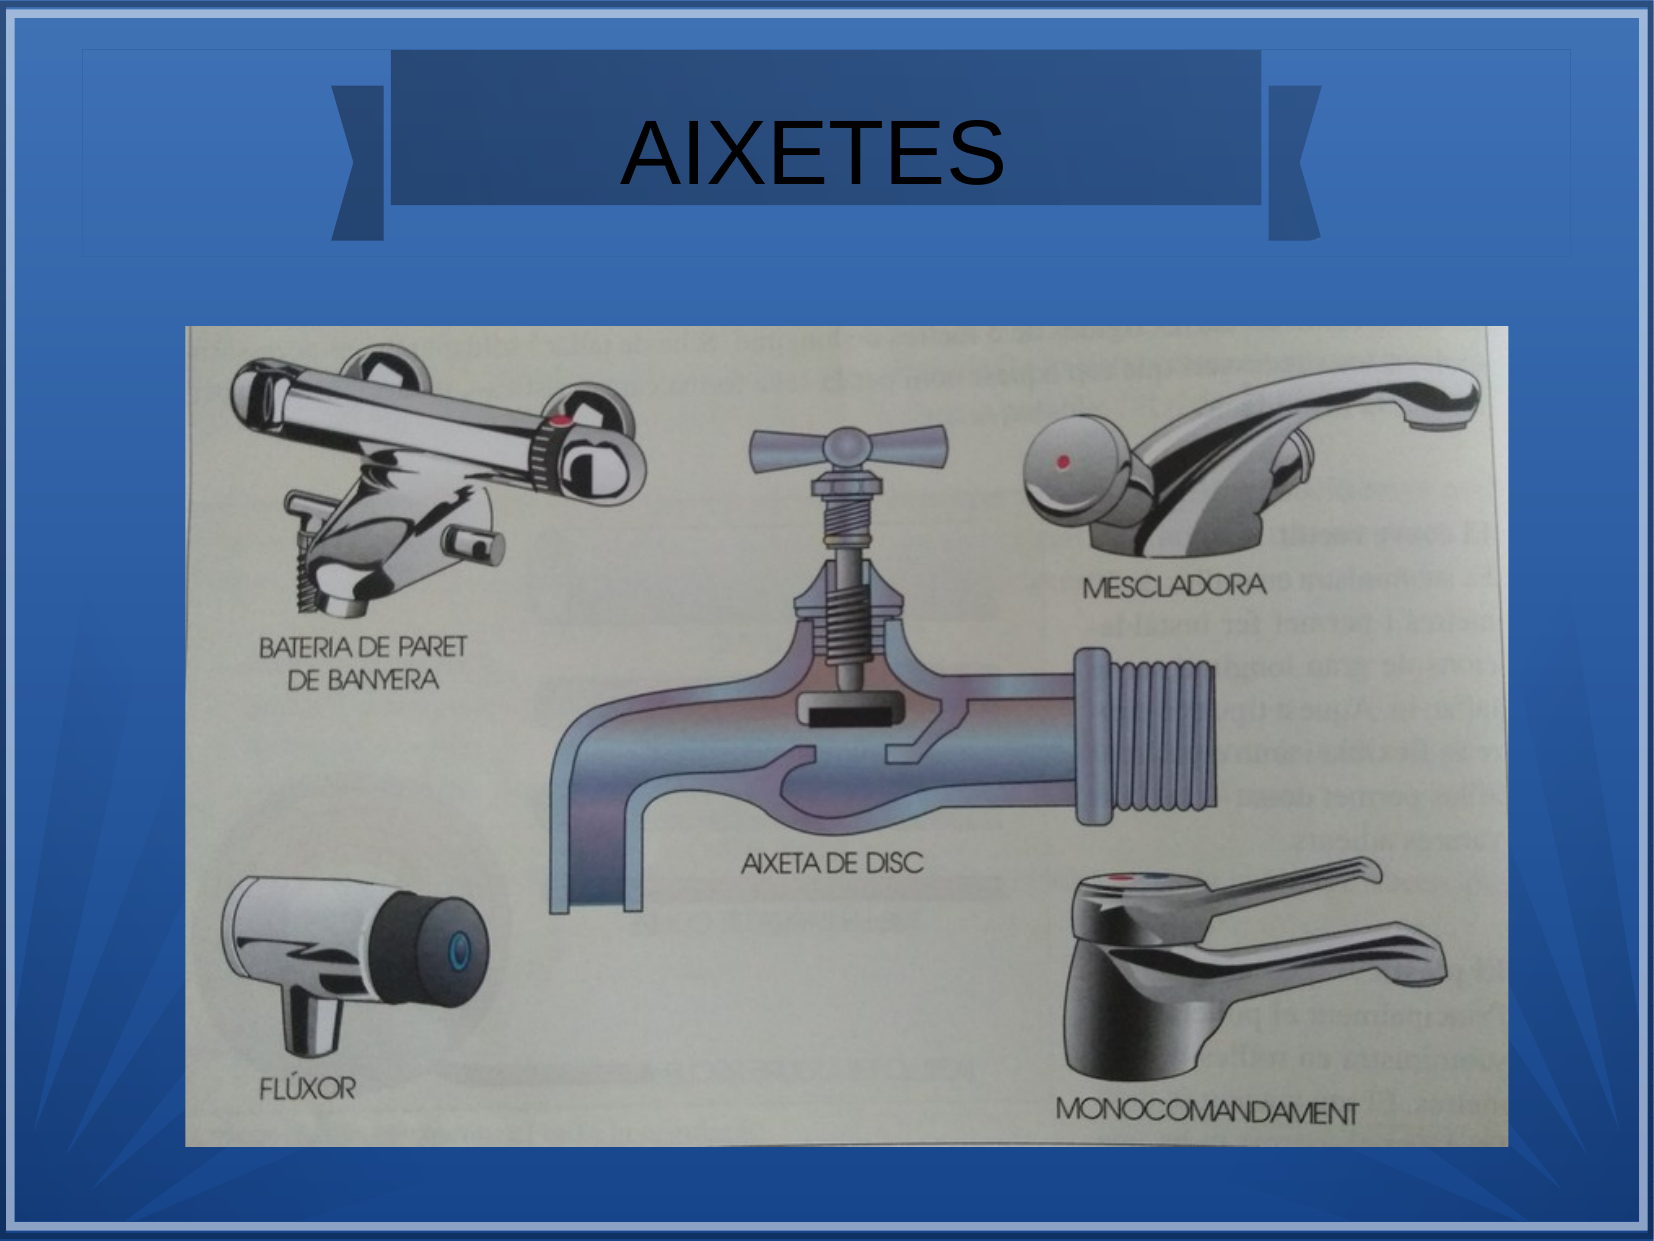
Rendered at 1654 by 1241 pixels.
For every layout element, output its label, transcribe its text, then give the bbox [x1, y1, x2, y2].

picture [185, 326, 1509, 1147]
title AIXETES [82, 49, 1571, 257]
